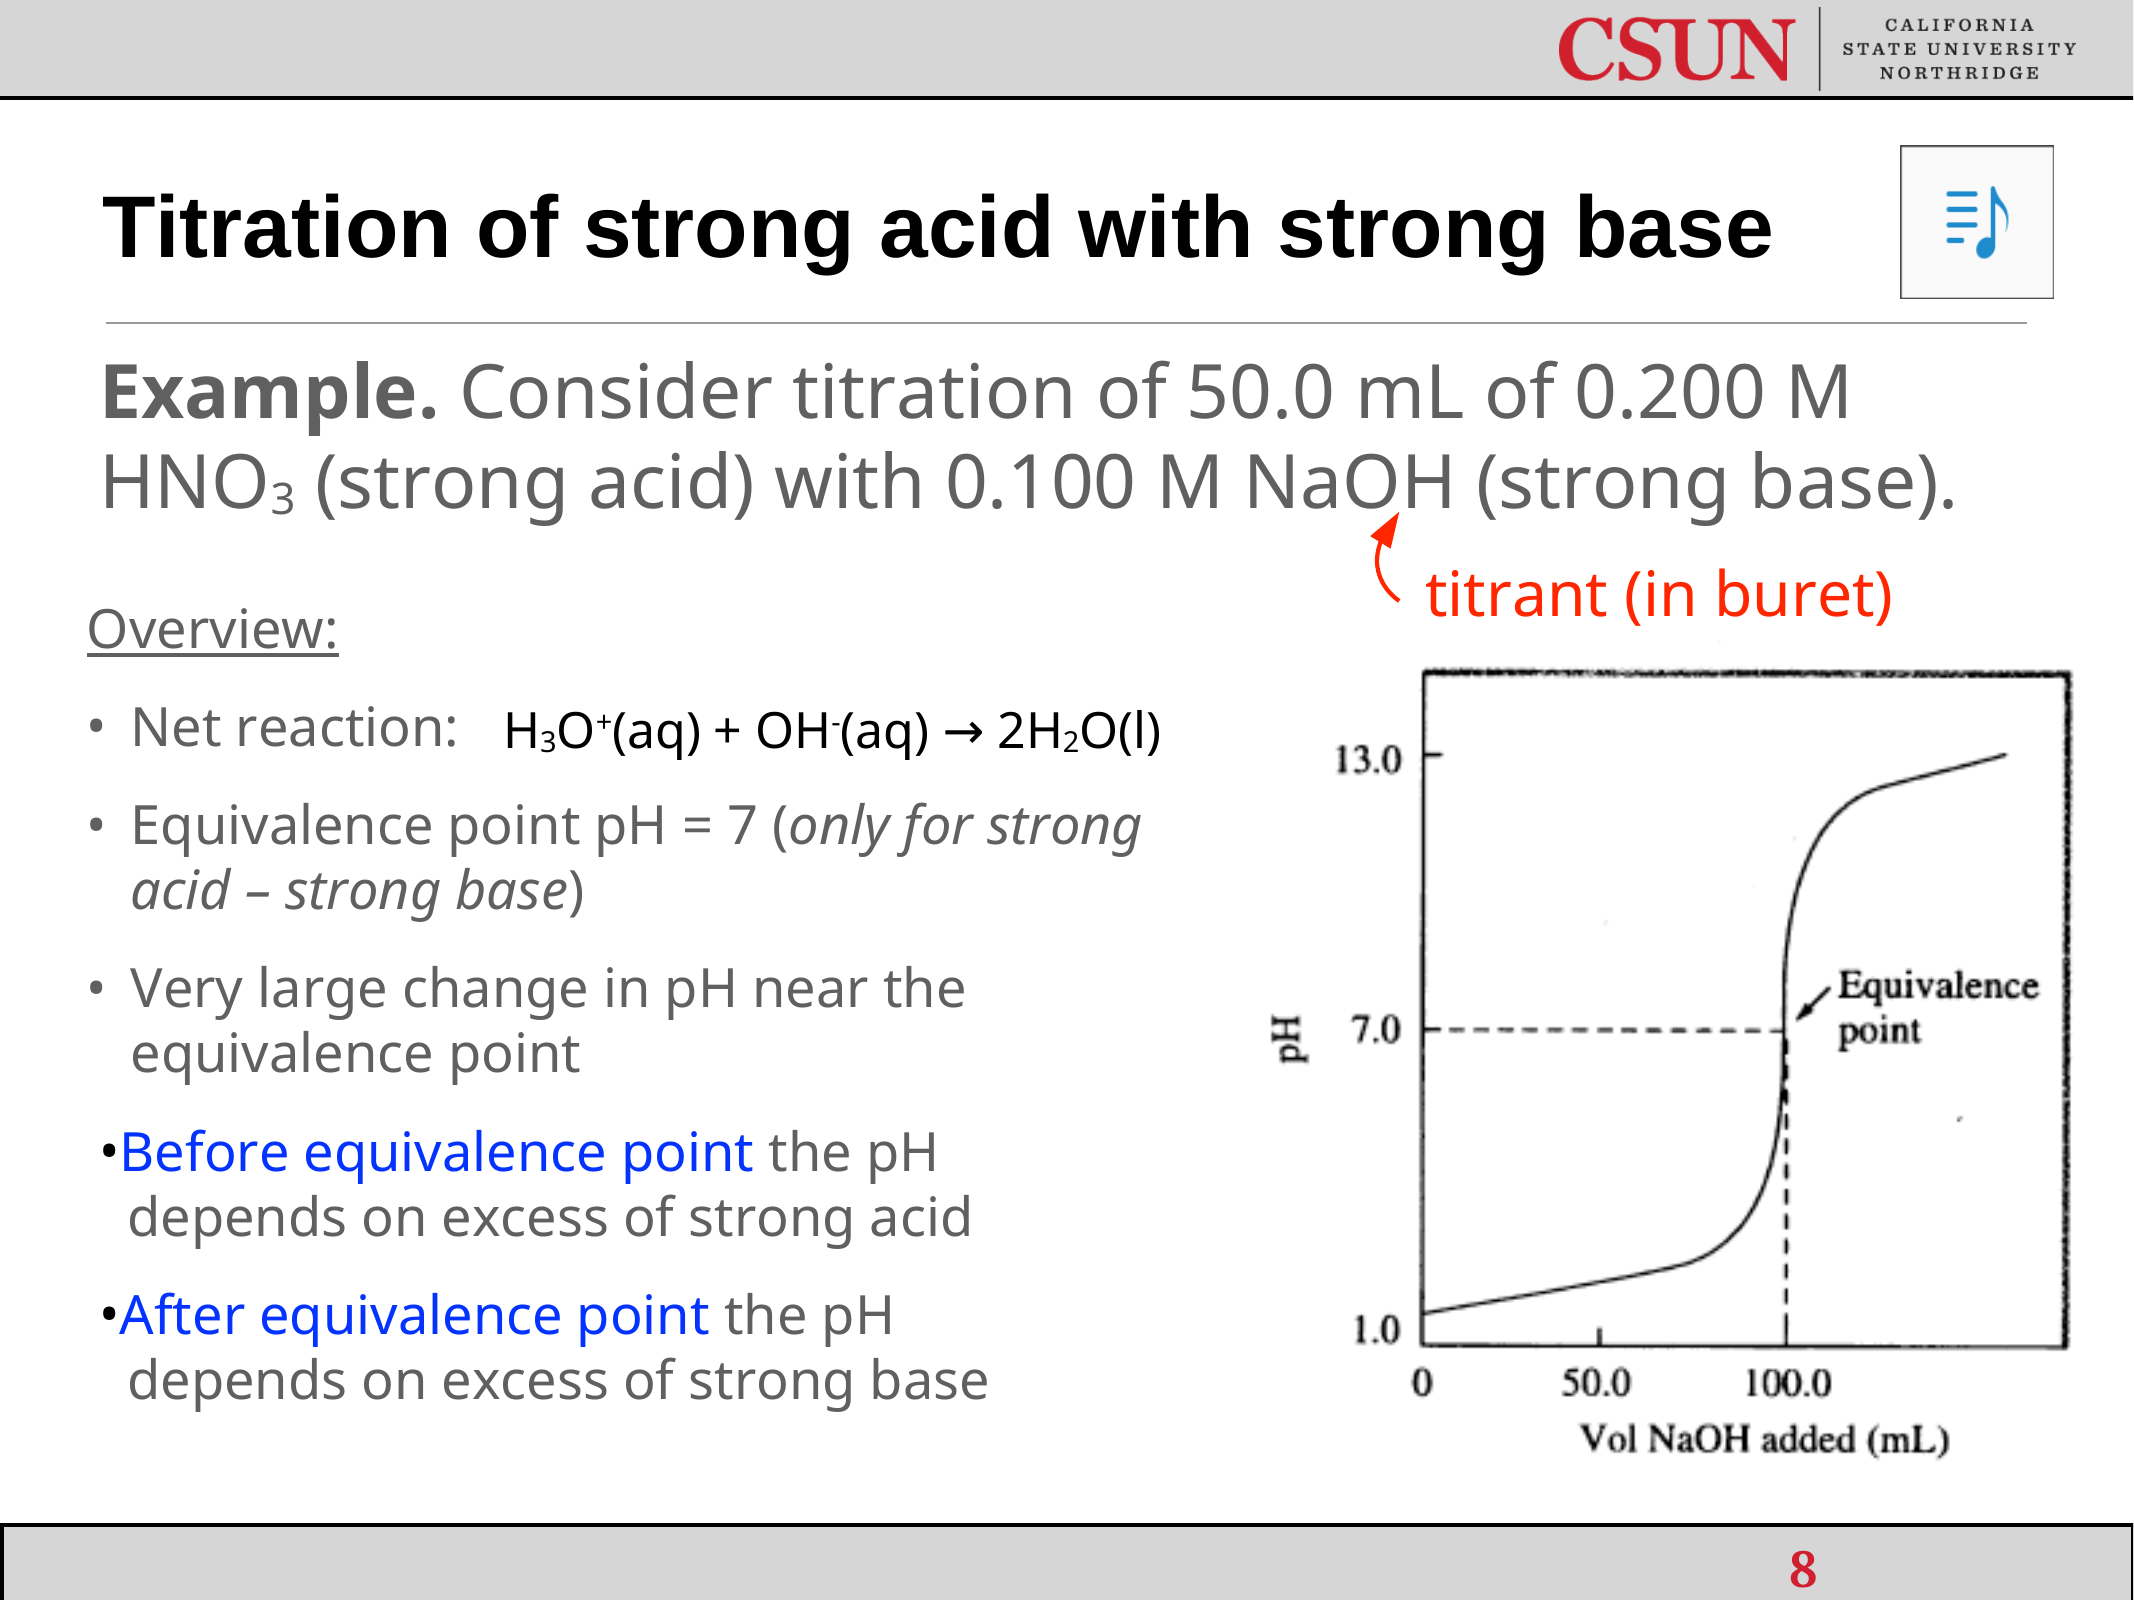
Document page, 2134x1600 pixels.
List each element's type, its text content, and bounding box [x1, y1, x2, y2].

text_box H3O+(aq) + OH-(aq) → 2H2O(l) [488, 691, 1264, 767]
list Example. Consider titration of 50.0 mL of 0.200 M HNO3 (strong acid) with 0.100 M NaOH (strong base). [47, 334, 2038, 549]
title Titration of strong acid with strong base [93, 104, 2040, 284]
text_box [1899, 144, 2056, 301]
text_box titrant (in buret) [1416, 545, 1903, 638]
picture [1240, 625, 2106, 1491]
text_box Overview: Net reaction: Equivalence point pH = 7 (only for strong acid – strong base) Very large change in pH near the equivalence point Before equivalence point the pH depends on excess of strong acid After equivalence point the pH depends on excess of strong base [34, 585, 1194, 1586]
picture [1559, 7, 2076, 91]
